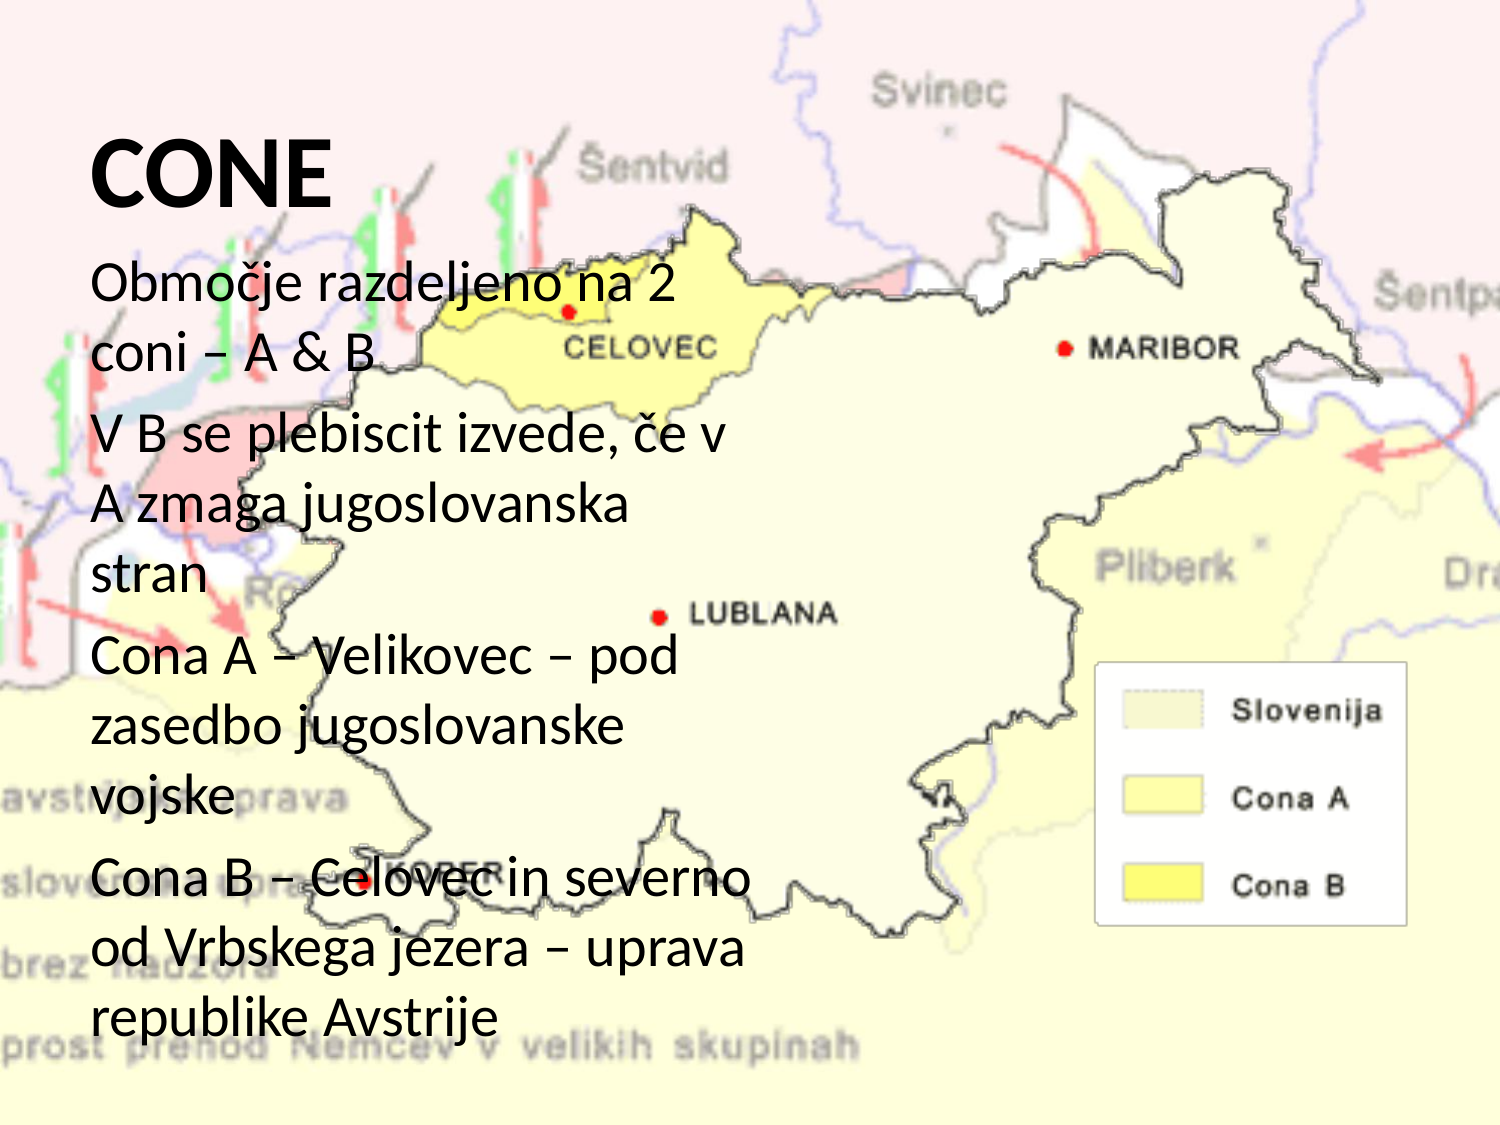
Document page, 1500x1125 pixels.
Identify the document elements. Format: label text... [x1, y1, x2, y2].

picture [0, 0, 1500, 1125]
list Območje razdeljeno na 2 coni – A & B V B se plebiscit izvede, če v A zmaga jugoslovanska stran Cona A – Velikovec – pod zasedbo jugoslovanske vojske Cona B – Celovec in severno od Vrbskega jezera – uprava republike Avstrije [75, 235, 774, 1005]
title CONE [75, 44, 569, 235]
